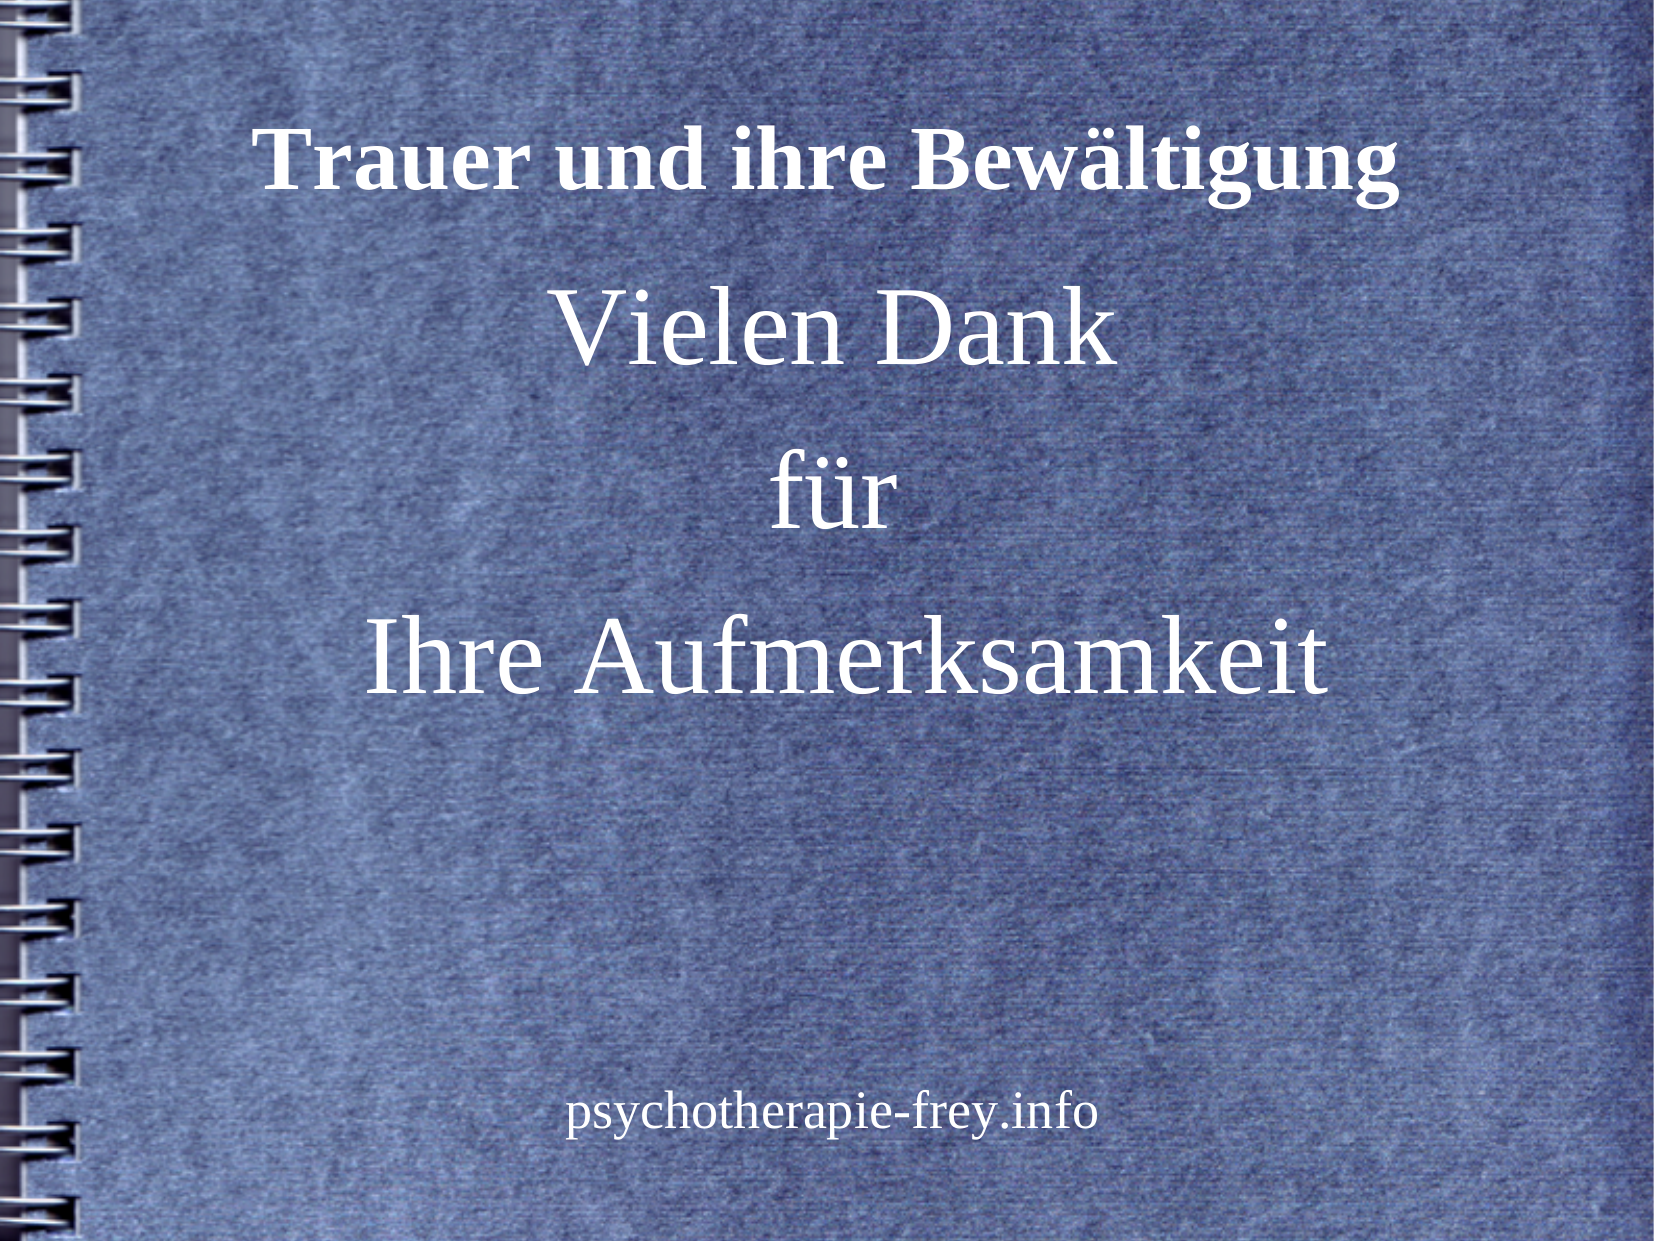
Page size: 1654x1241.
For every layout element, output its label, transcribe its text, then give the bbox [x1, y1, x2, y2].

title Trauer und ihre Bewältigung [82, 97, 1571, 208]
subtitle Vielen Dank für Ihre Aufmerksamkeit psychotherapie-frey.info [88, 251, 1577, 1139]
picture [0, 0, 1654, 1241]
